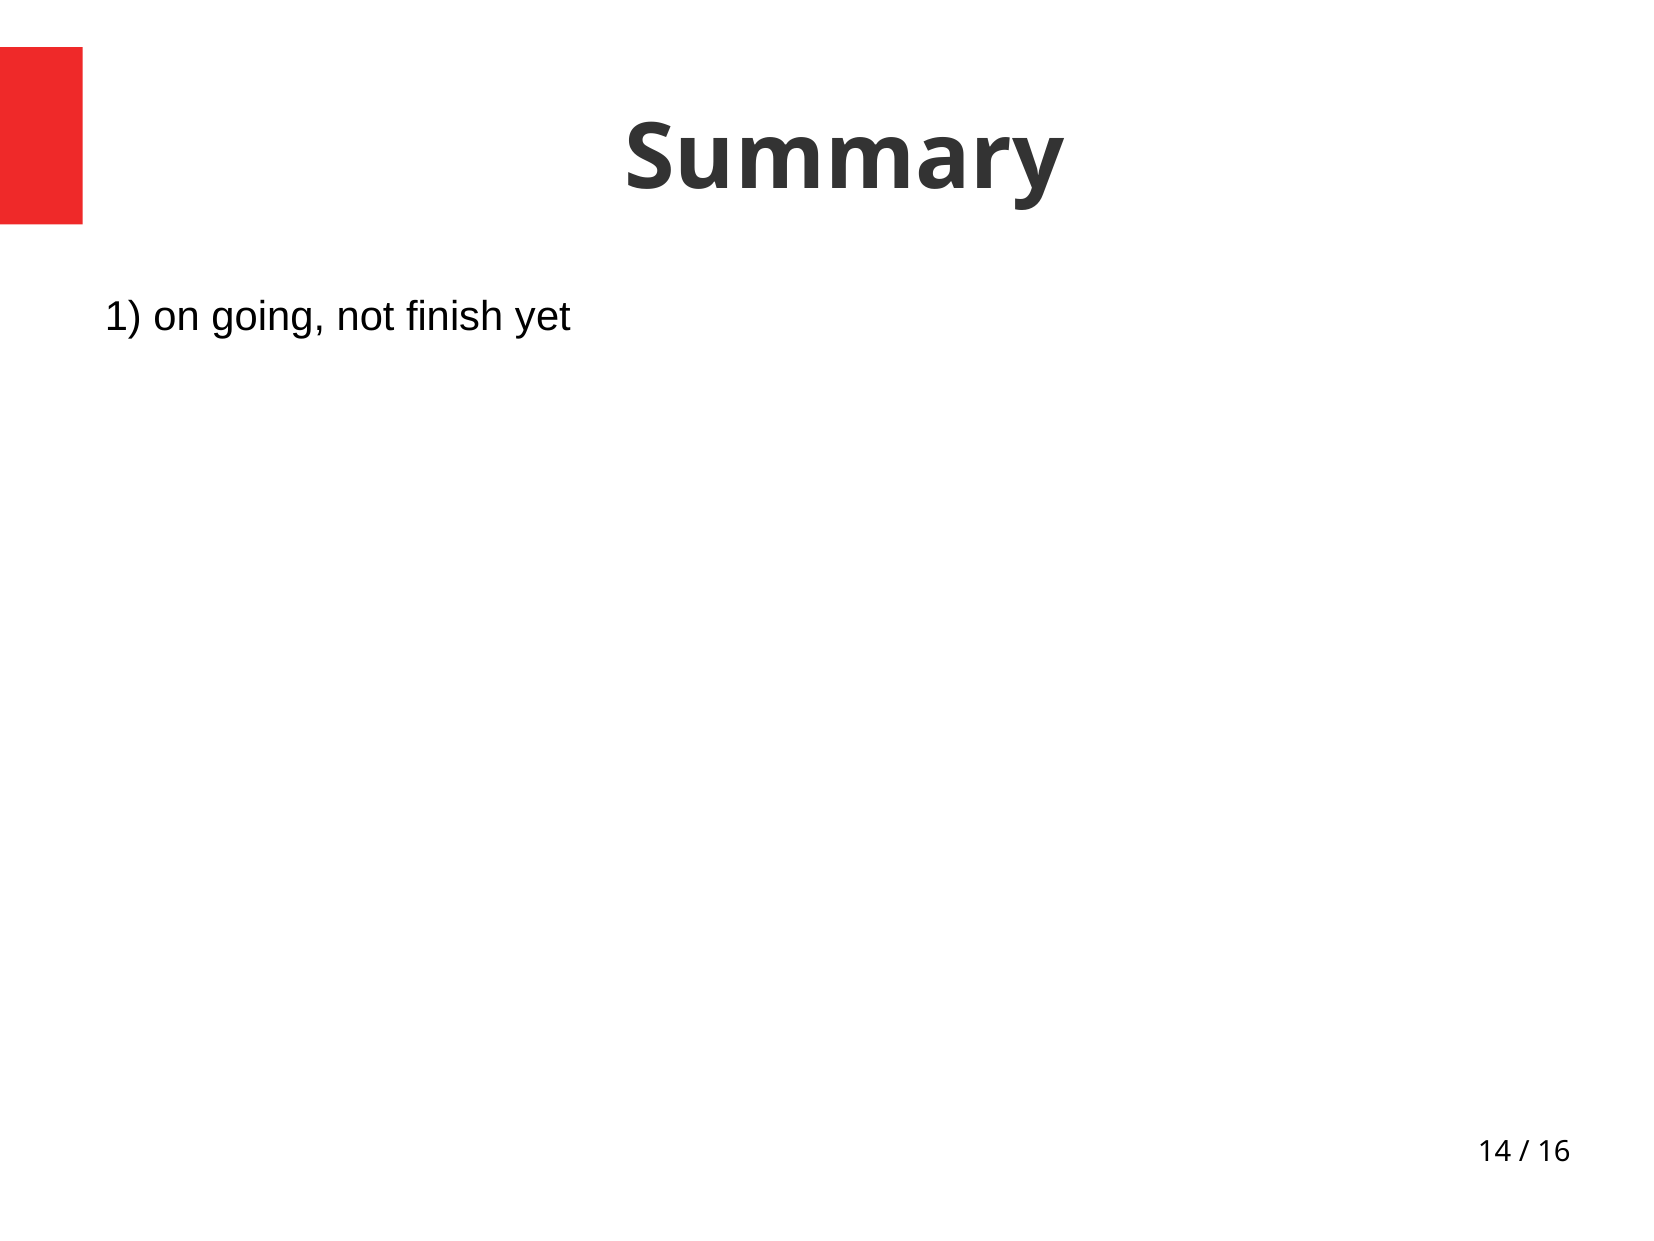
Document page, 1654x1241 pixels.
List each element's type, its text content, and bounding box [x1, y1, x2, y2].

text_box 1) on going, not finish yet [90, 285, 1576, 696]
title Summary [118, 49, 1571, 257]
